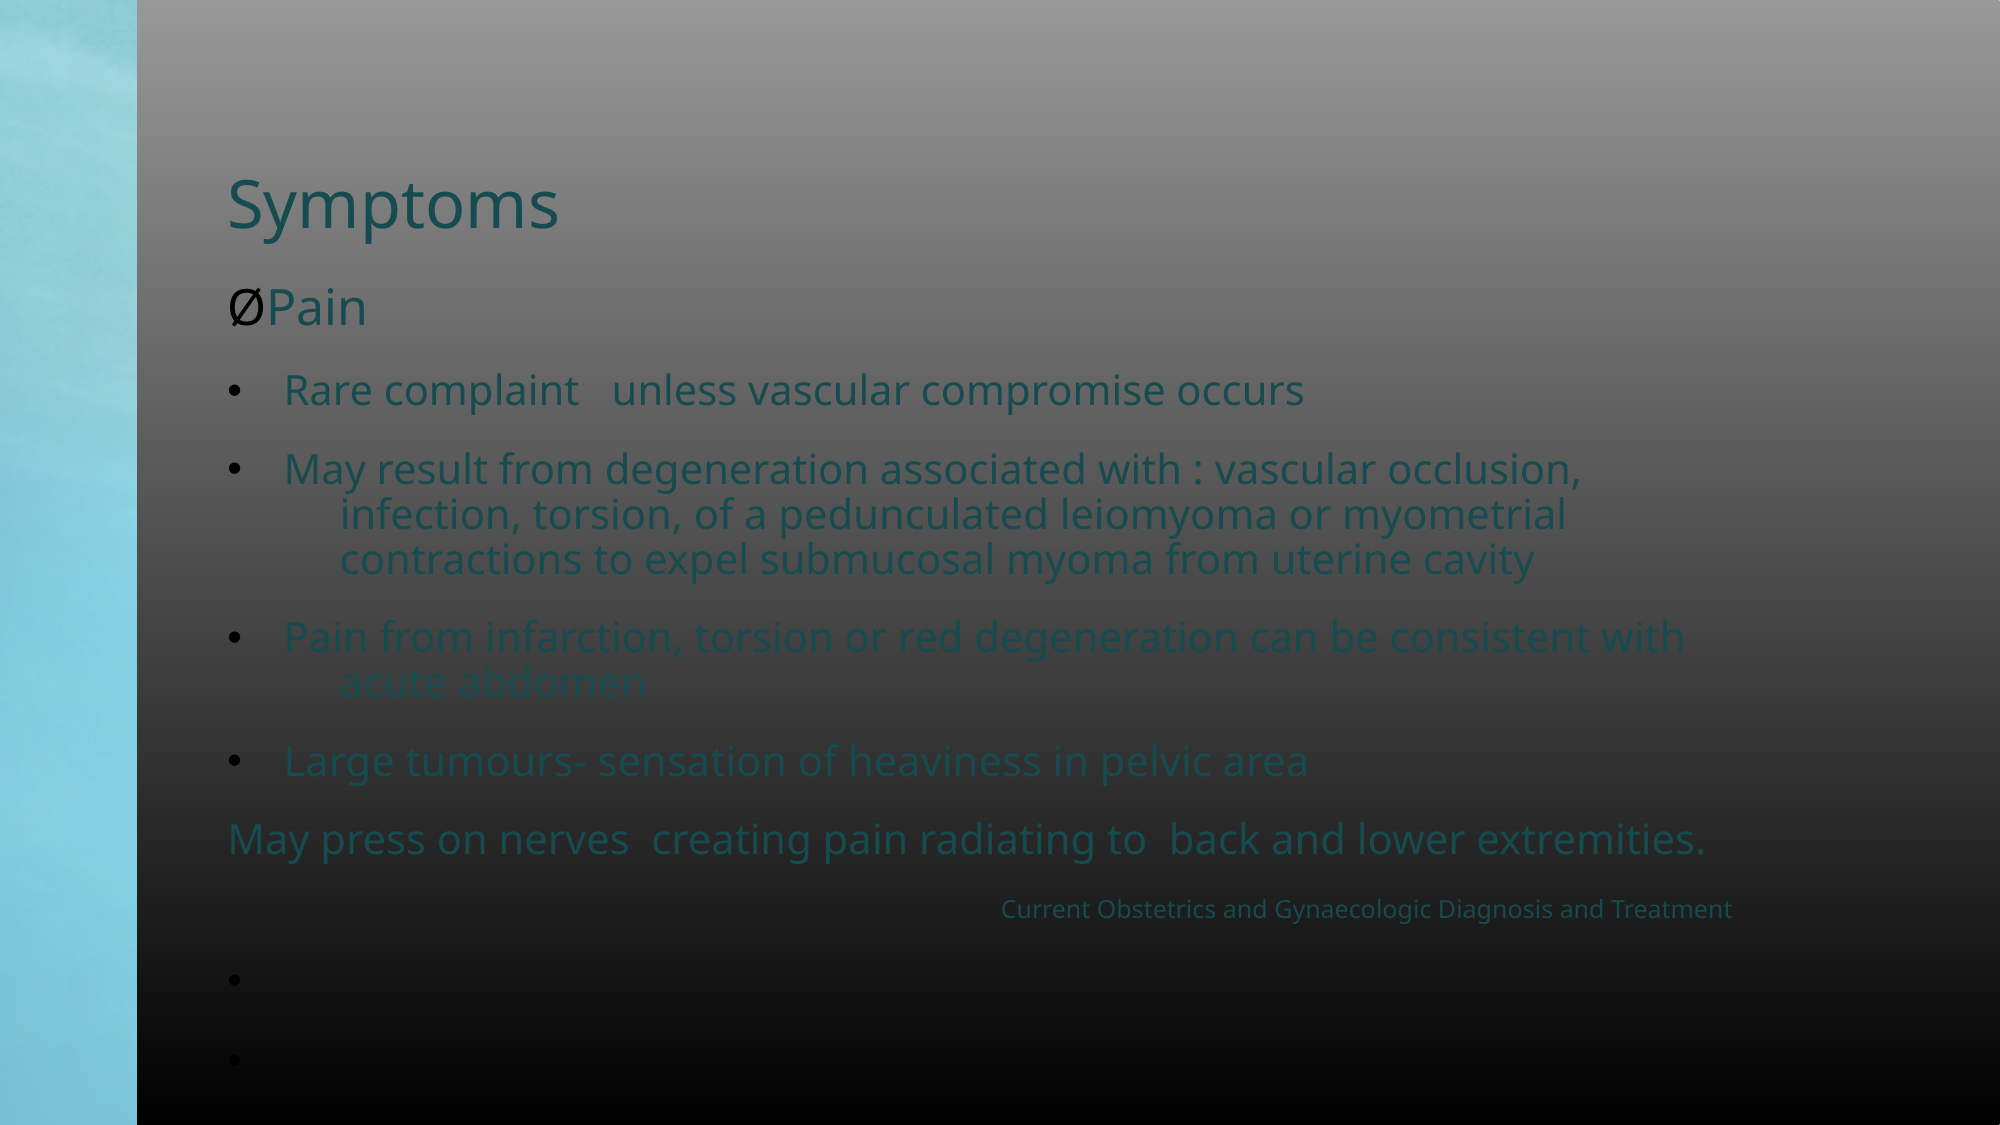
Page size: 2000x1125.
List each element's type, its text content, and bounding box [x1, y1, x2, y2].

list Pain Rare complaint unless vascular compromise occurs May result from degeneration associated with : vascular occlusion, infection, torsion, of a pedunculated leiomyoma or myometrial contractions to expel submucosal myoma from uterine cavity Pain from infarction, torsion or red degeneration can be consistent with acute abdomen Large tumours- sensation of heaviness in pelvic area May press on nerves creating pain radiating to back and lower extremities. Current Obstetrics and Gynaecologic Diagnosis and Treatment [212, 275, 1788, 1013]
title Symptoms [212, 62, 1788, 250]
